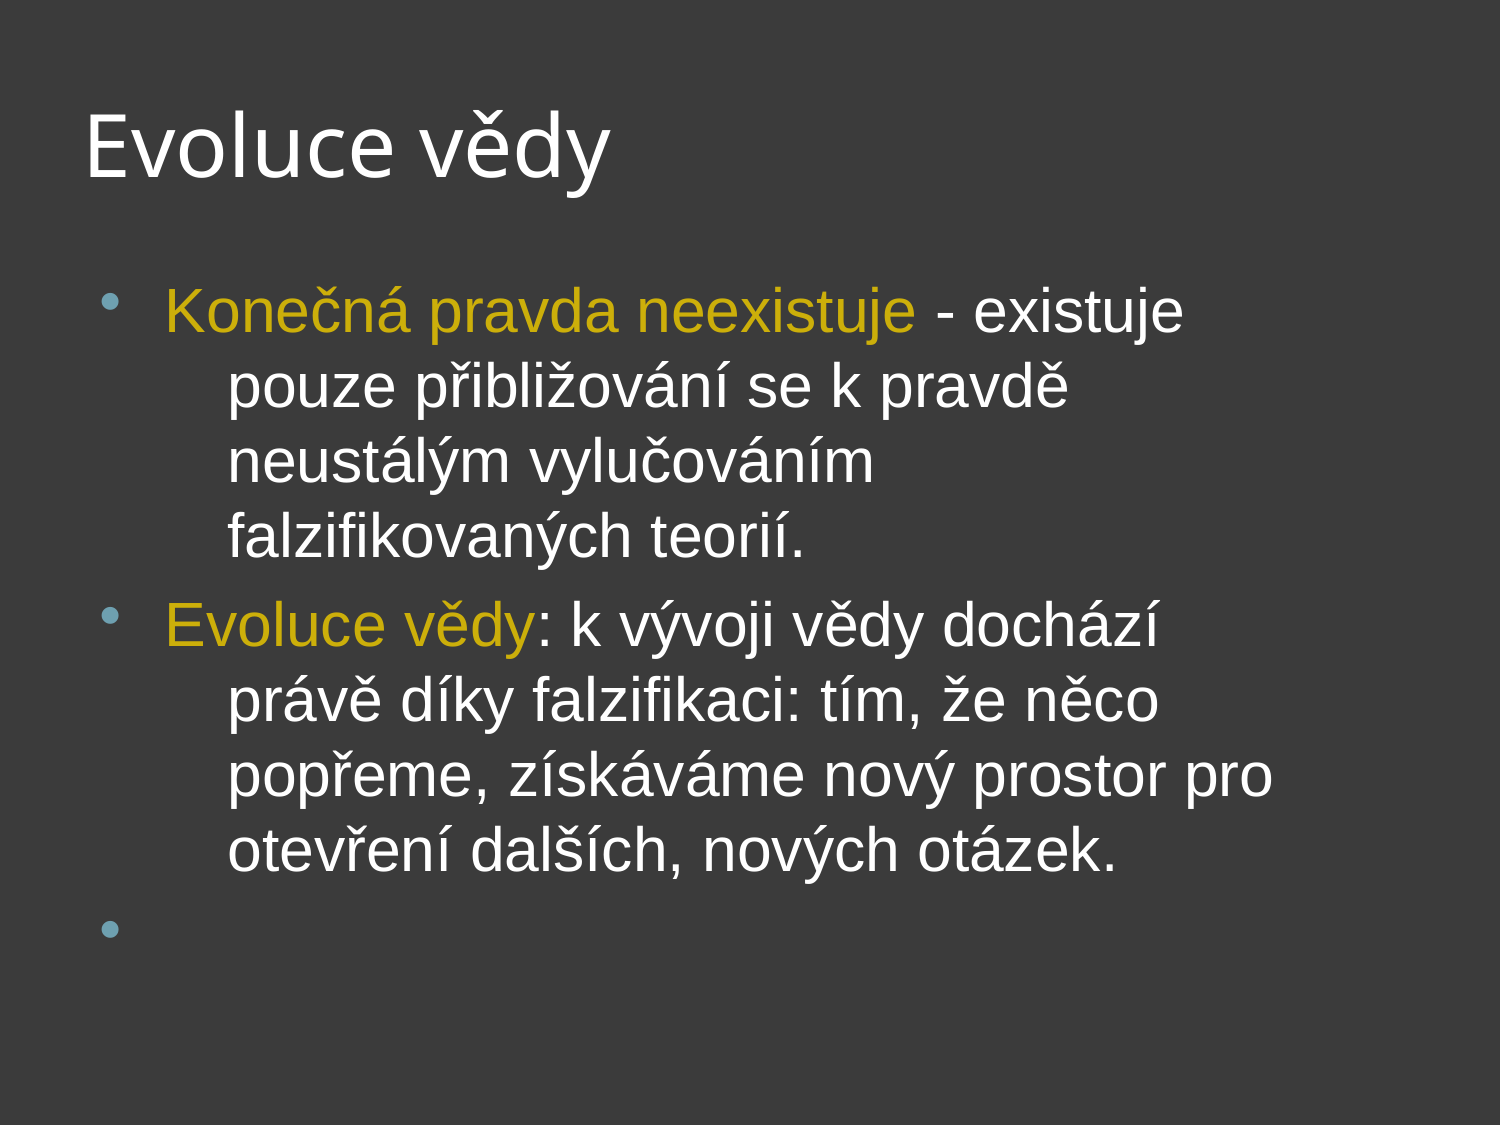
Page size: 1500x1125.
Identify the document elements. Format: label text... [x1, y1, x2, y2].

list Konečná pravda neexistuje - existuje pouze přibližování se k pravdě neustálým vylučováním falzifikovaných teorií. Evoluce vědy: k vývoji vědy dochází právě díky falzifikaci: tím, že něco popřeme, získáváme nový prostor pro otevření dalších, nových otázek. [75, 262, 1300, 1005]
title Evoluce vědy [75, 45, 1300, 233]
